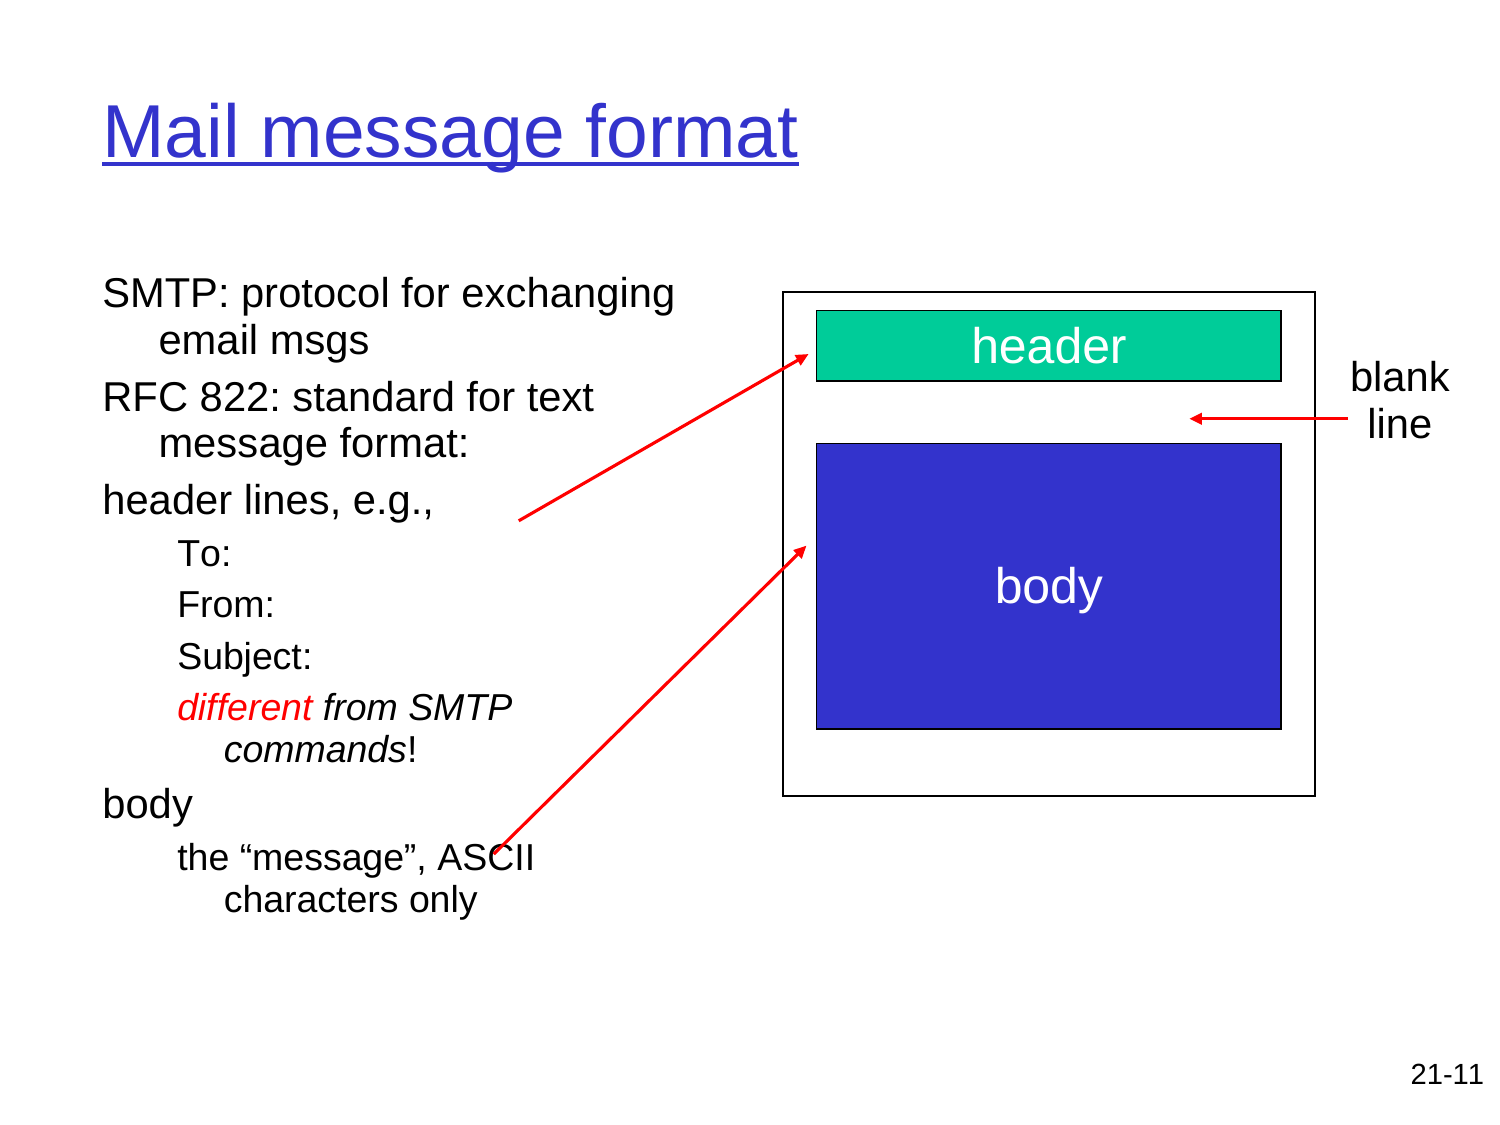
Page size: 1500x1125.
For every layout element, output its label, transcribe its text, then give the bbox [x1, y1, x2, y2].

text_box body [816, 443, 1282, 730]
text_box blank line [1335, 346, 1465, 455]
text_box header [816, 310, 1282, 382]
title Mail message format [87, 37, 1363, 225]
list SMTP: protocol for exchanging email msgs RFC 822: standard for text message format: header lines, e.g., To: From: Subject: different from SMTP commands! body the “message”, ASCII characters only [87, 262, 713, 1026]
